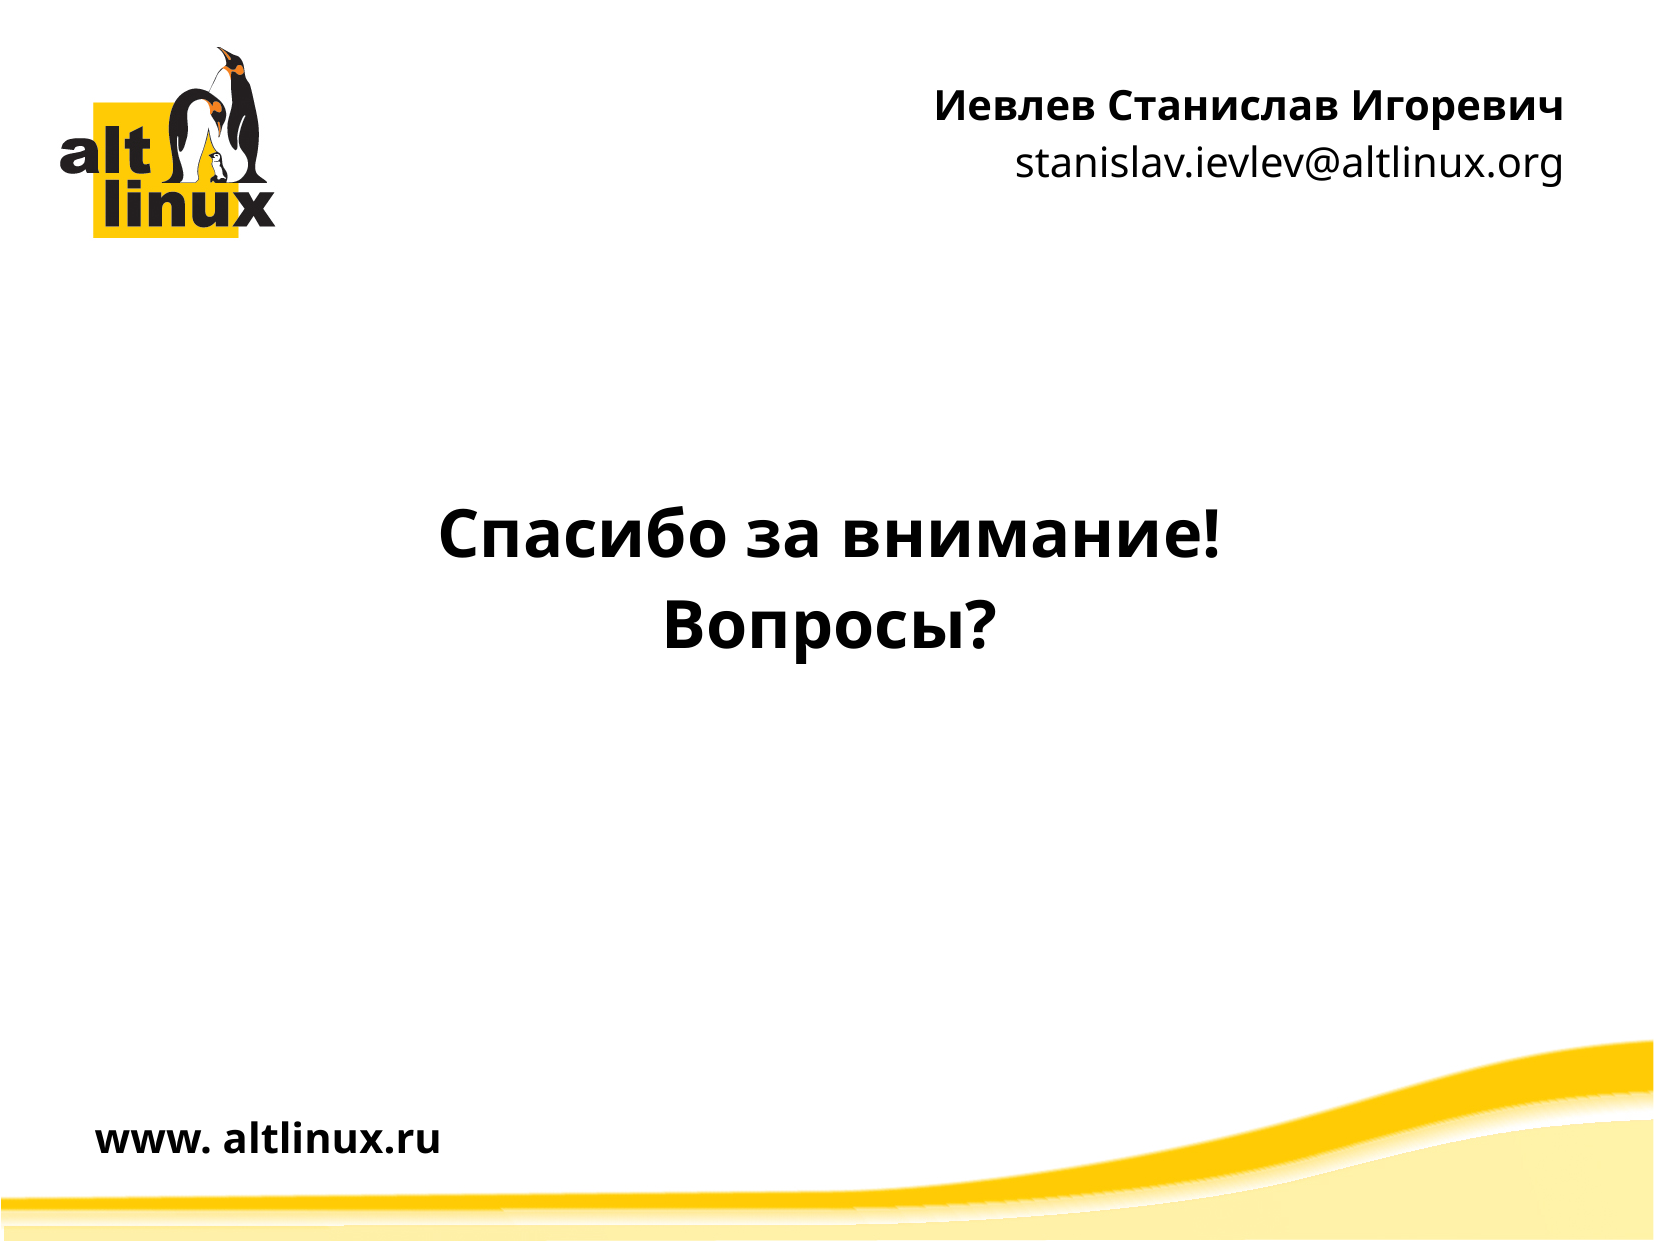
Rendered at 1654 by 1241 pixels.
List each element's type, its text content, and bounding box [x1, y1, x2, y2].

text_box Спасибо за внимание! Вопросы? [324, 459, 1300, 696]
text_box Иевлев Станислав Игоревич stanislav.ievlev@altlinux.org [620, 59, 1565, 207]
picture [1, 1, 1654, 1241]
text_box www. altlinux.ru [59, 1092, 975, 1182]
